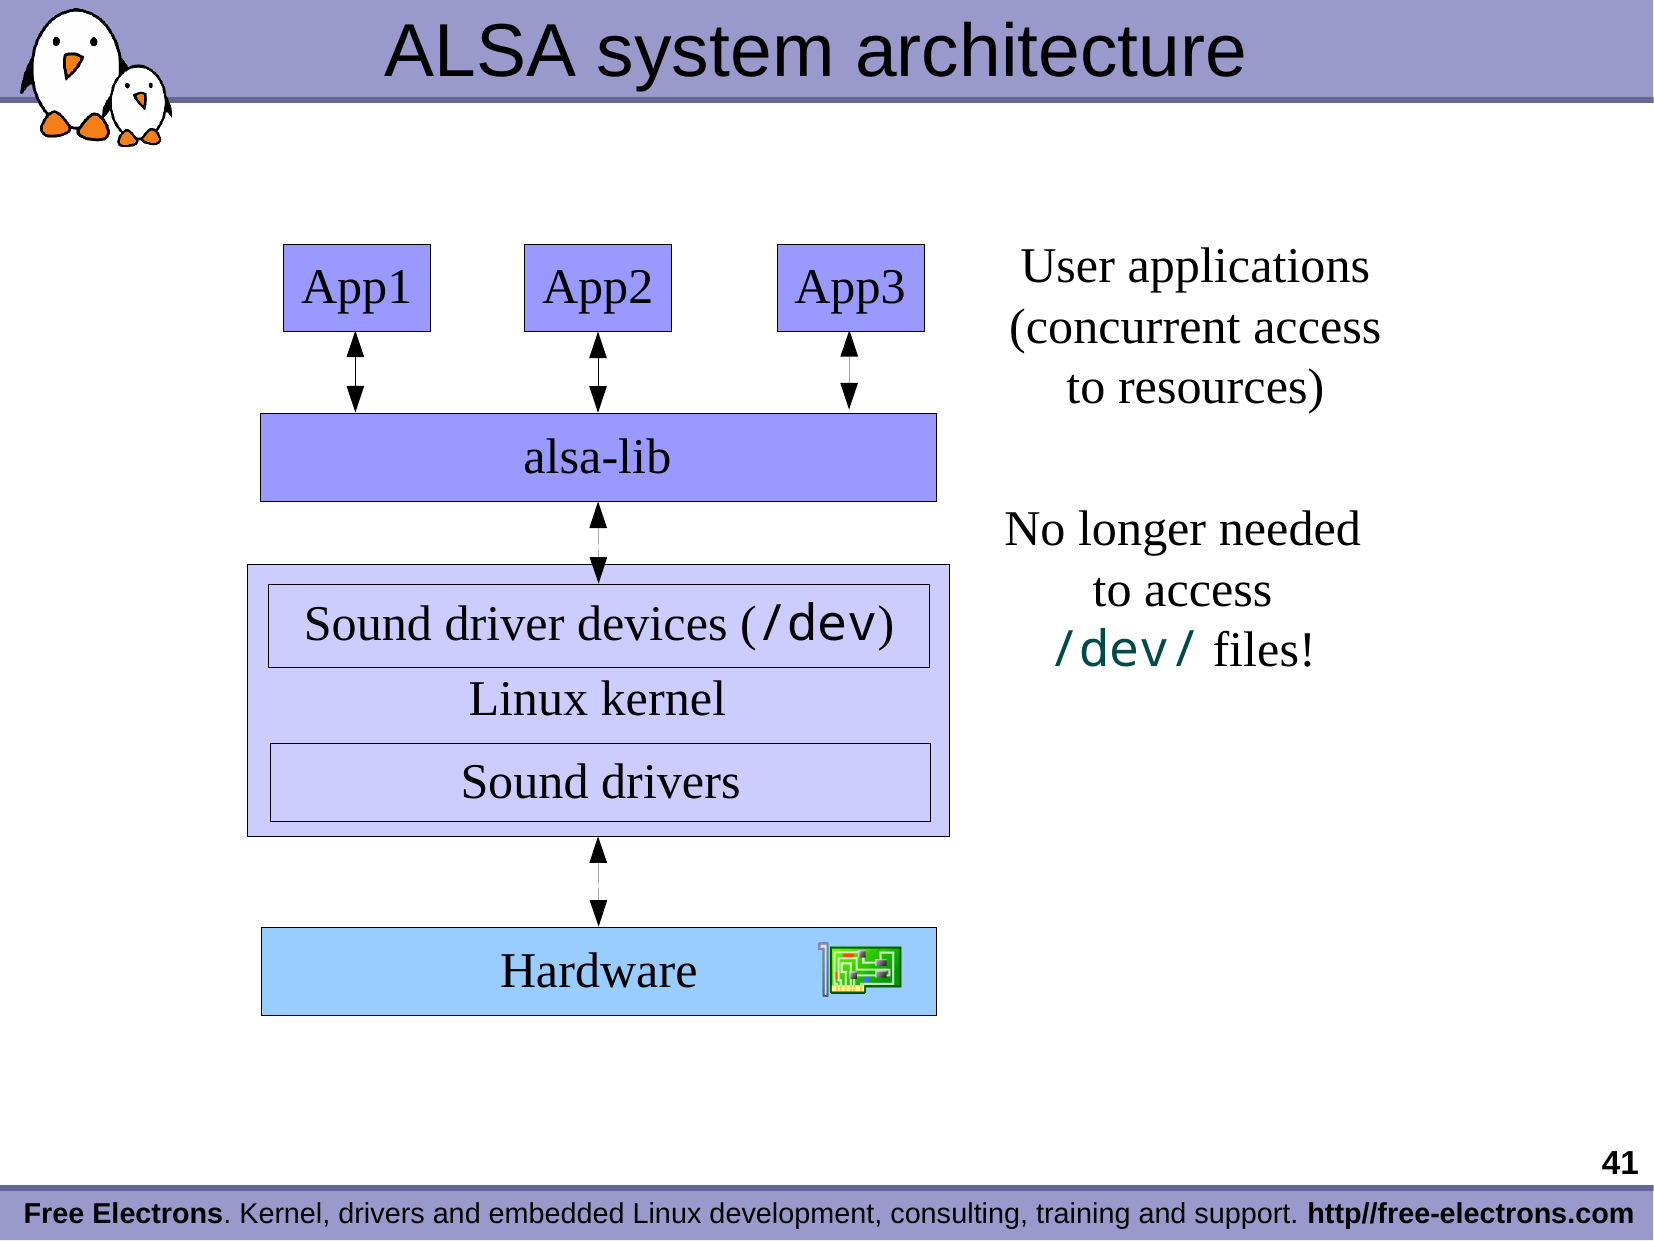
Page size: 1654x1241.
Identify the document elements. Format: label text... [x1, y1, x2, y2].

chart [94, 182, 1536, 1048]
picture [20, 8, 172, 147]
title ALSA system architecture [60, 0, 1551, 101]
